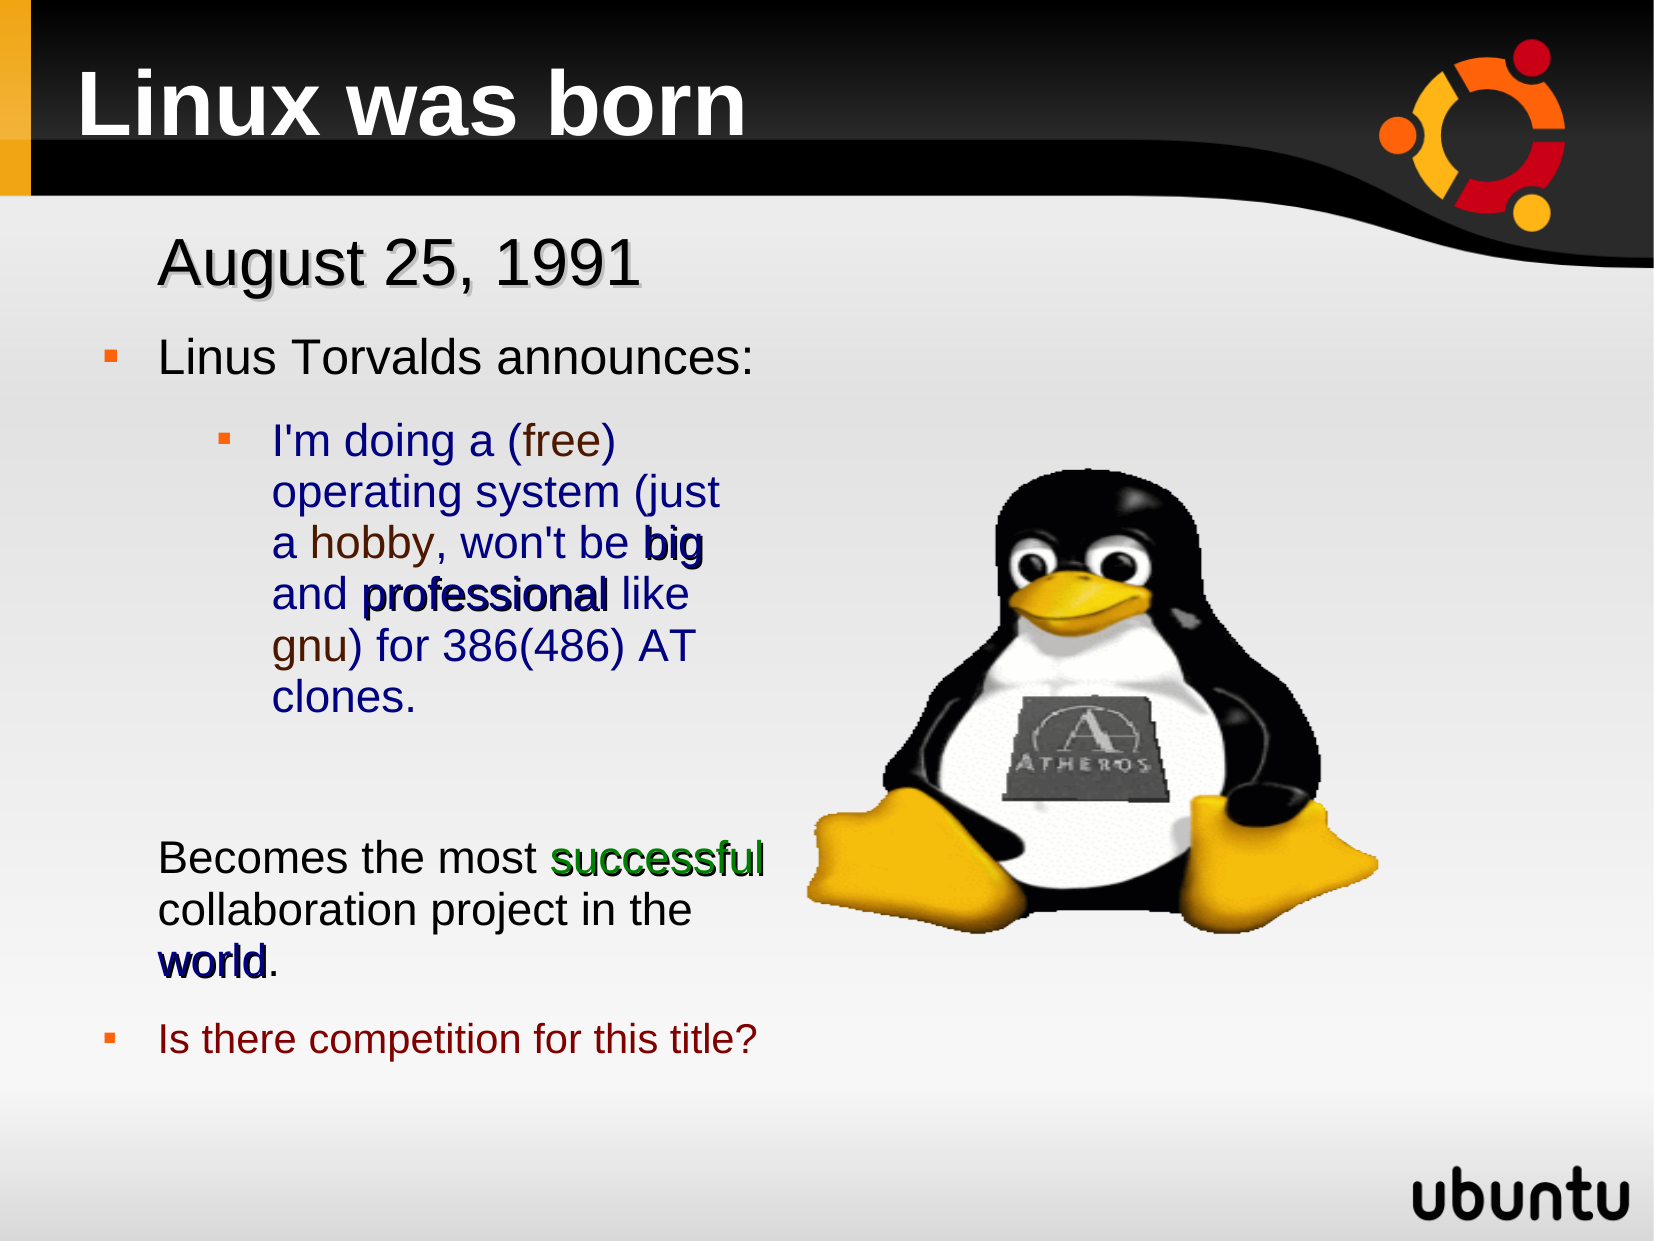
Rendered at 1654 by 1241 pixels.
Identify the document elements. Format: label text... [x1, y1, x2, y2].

picture [0, 0, 1654, 1241]
title Linux was born [76, 7, 1565, 200]
list August 25, 1991 Linus Torvalds announces: I'm doing a (free) operating system (just a hobby, won't be big and professional like gnu) for 386(486) AT clones. Becomes the most successful collaboration project in the world. Is there competition for this title? [86, 225, 788, 1163]
